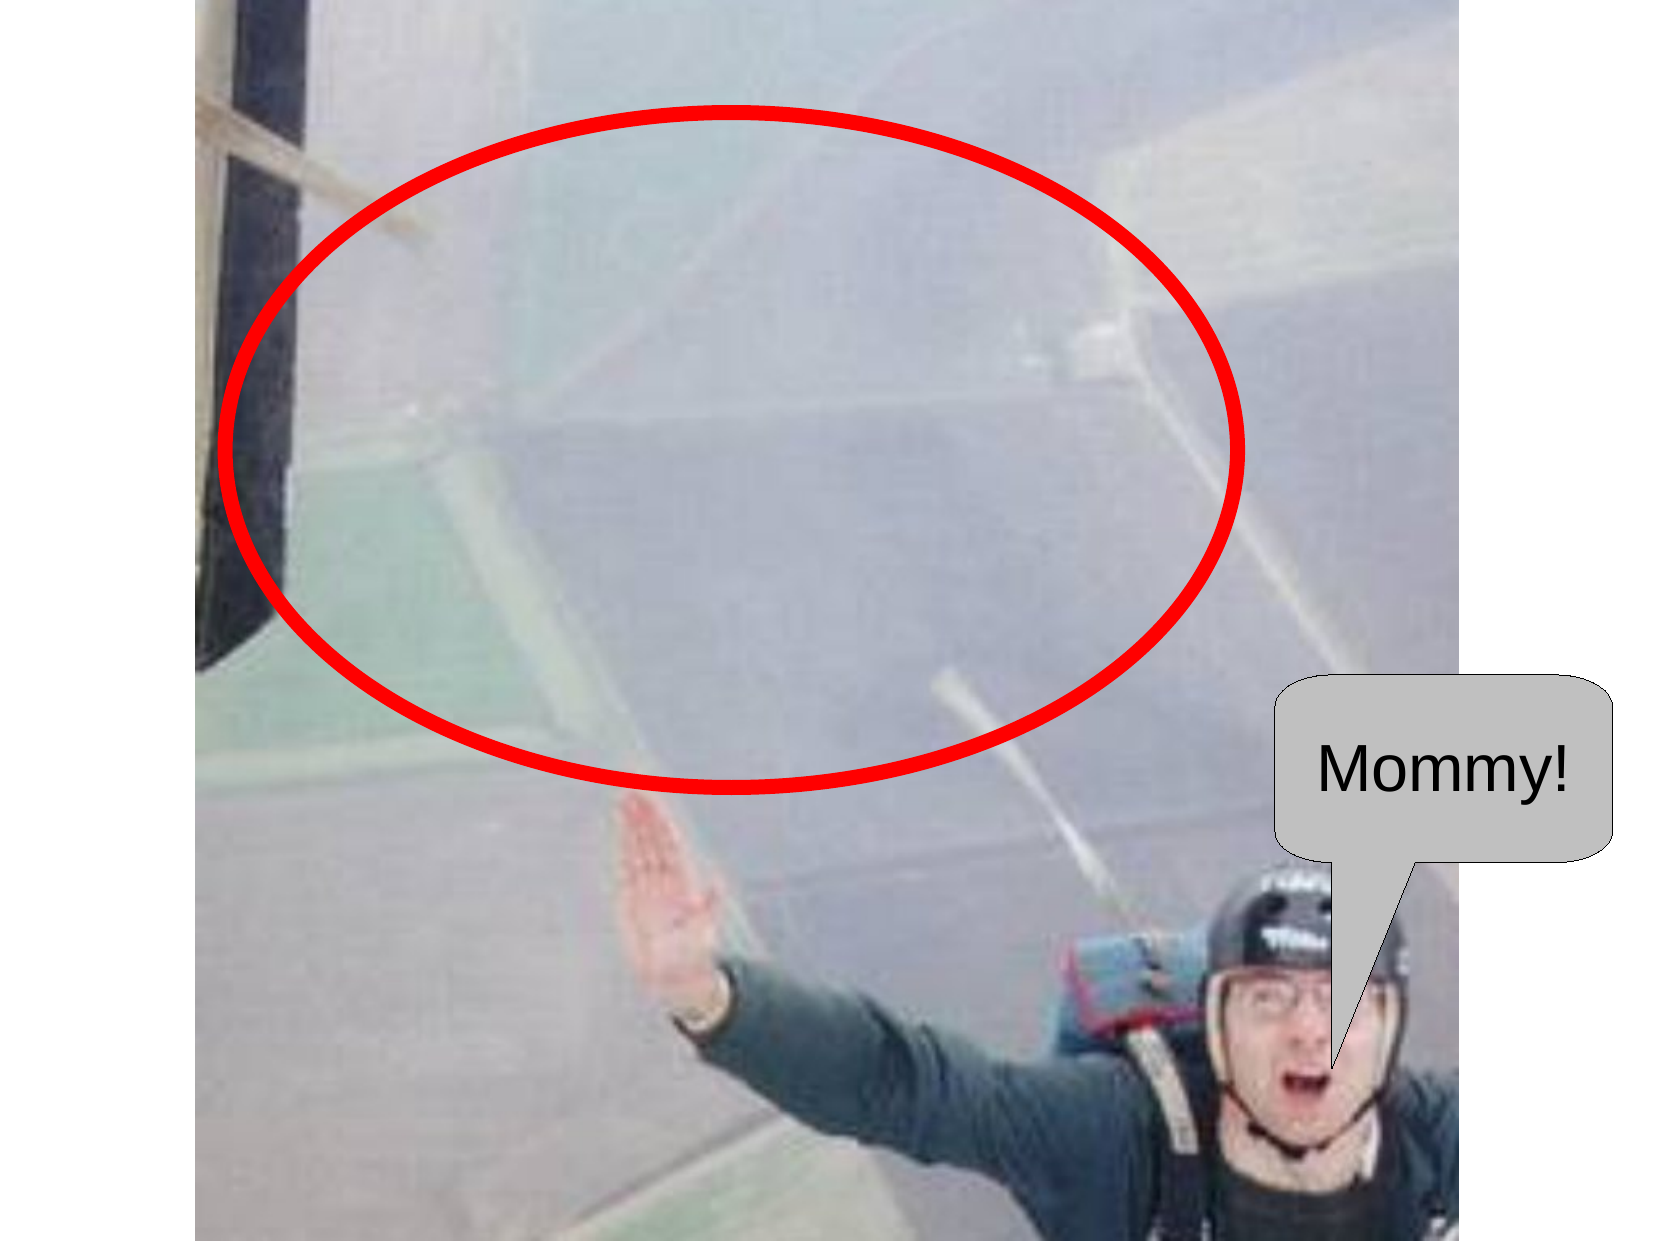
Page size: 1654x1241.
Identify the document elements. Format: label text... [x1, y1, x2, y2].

picture [195, 0, 1459, 1241]
text_box Mommy! [1274, 674, 1613, 1069]
